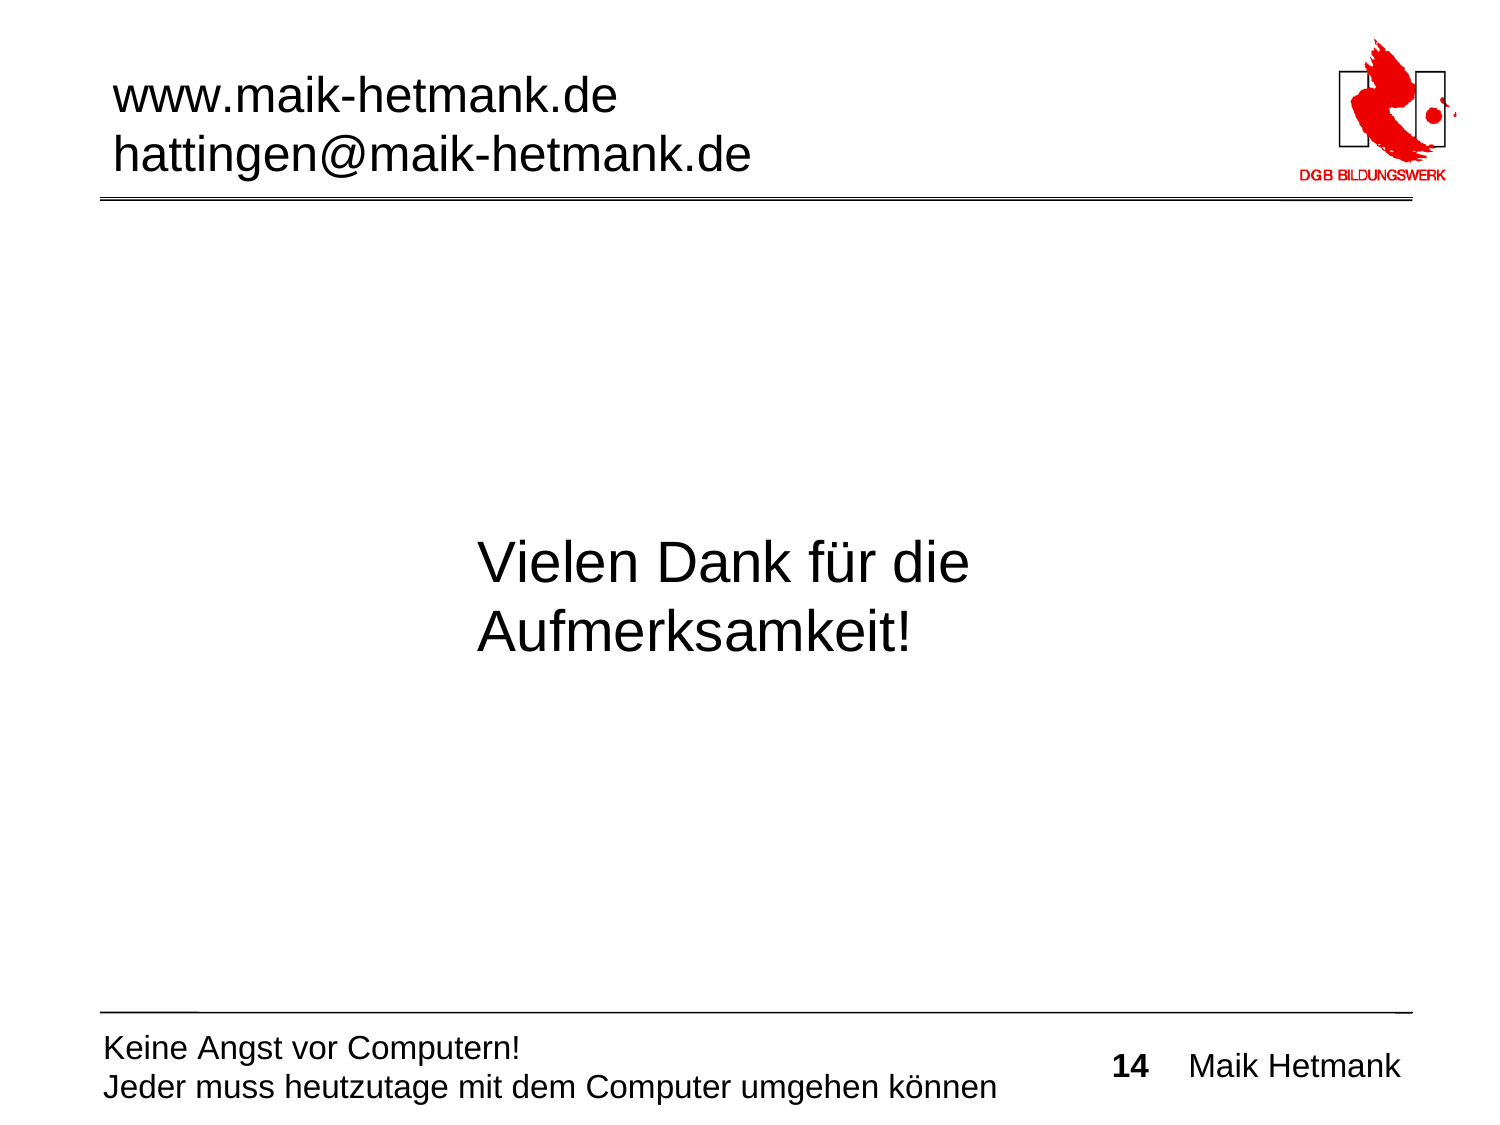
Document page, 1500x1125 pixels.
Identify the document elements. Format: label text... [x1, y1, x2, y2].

text_box Vielen Dank für die Aufmerksamkeit! [463, 521, 1025, 678]
text_box www.maik-hetmank.de hattingen@maik-hetmank.de [112, 64, 754, 180]
picture [1299, 37, 1457, 181]
